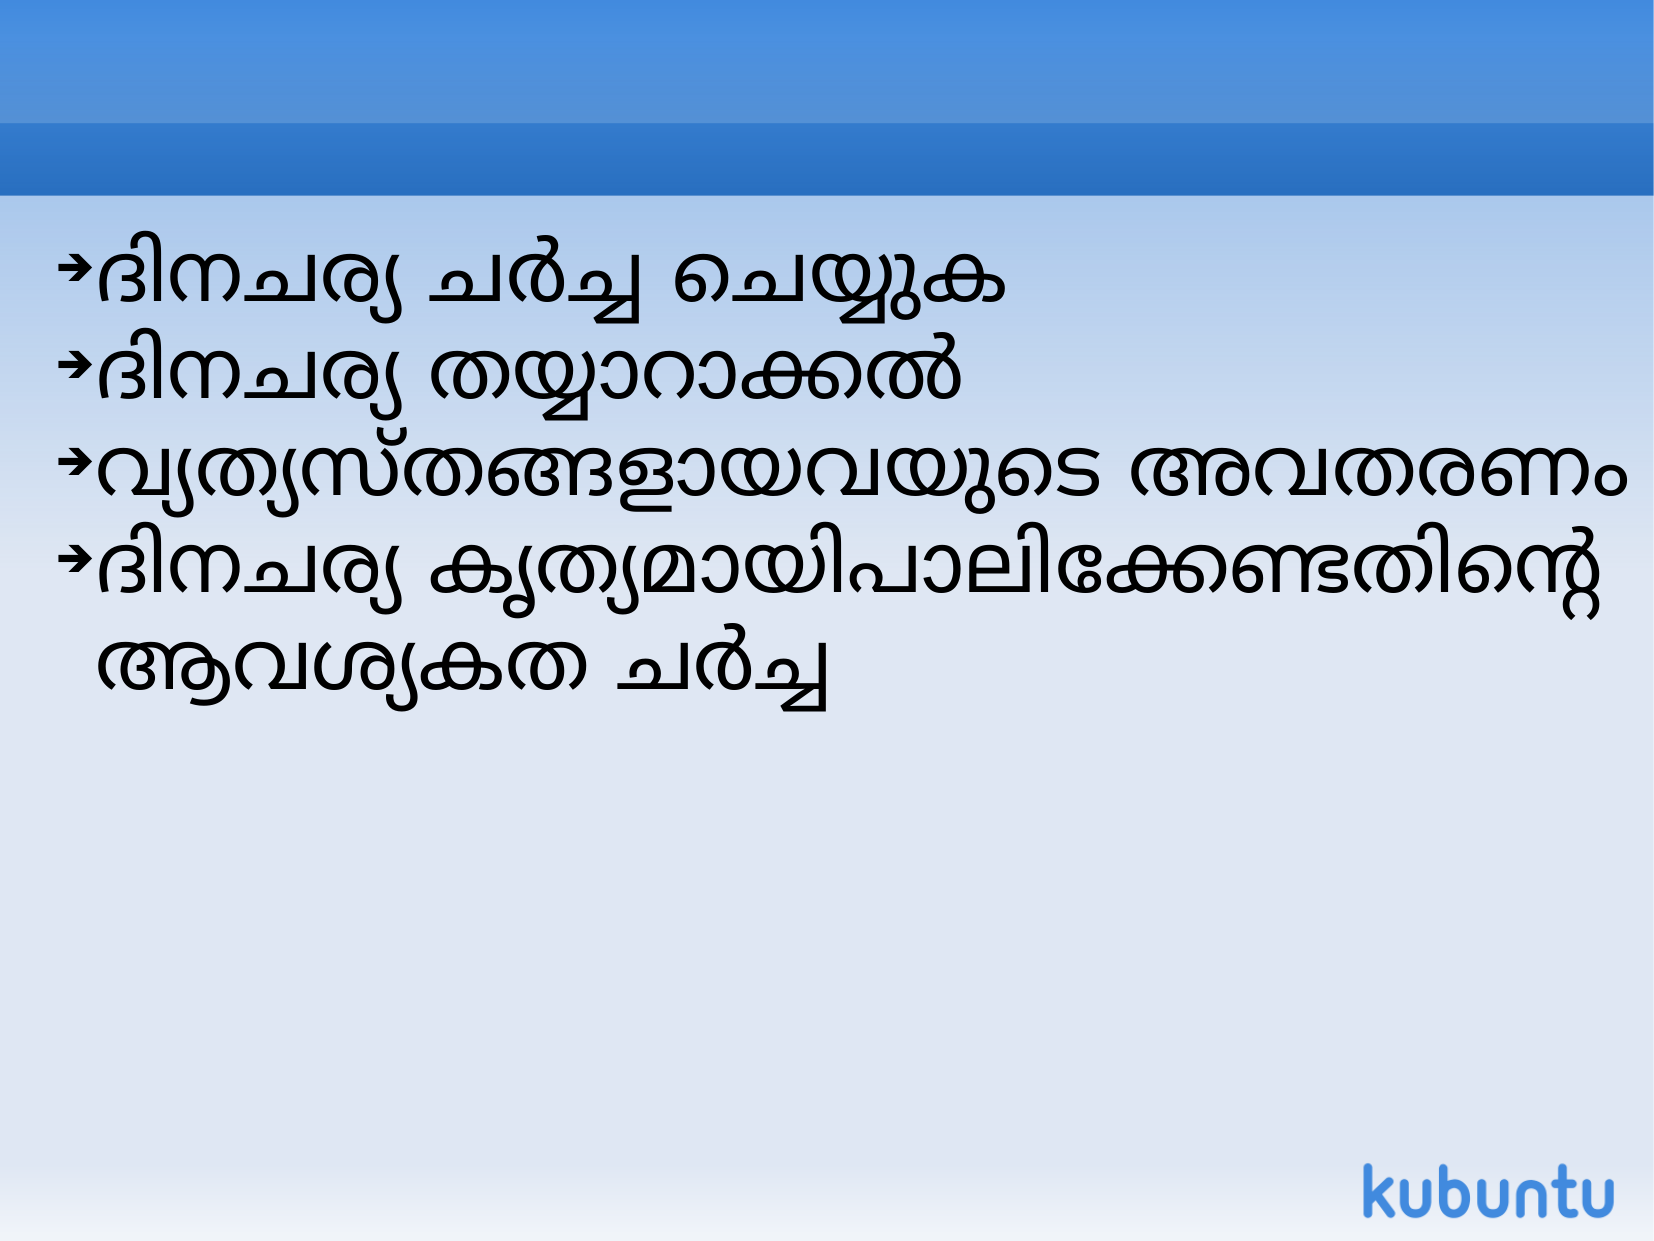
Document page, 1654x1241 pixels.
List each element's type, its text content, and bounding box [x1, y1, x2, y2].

text_box ദിനചര്യ ചര്‍ച്ച ചെയ്യുക ദിനചര്യ തയ്യാറാക്കല്‍ വ്യത്യസ്തങ്ങളായവയുടെ അവതരണം ദിനചര്യ കൃത്യമായിപാലിക്കേണ്ടതിന്റെ ആവശ്യകത ചര്‍ച്ച [40, 217, 1486, 718]
picture [0, 0, 1654, 1241]
